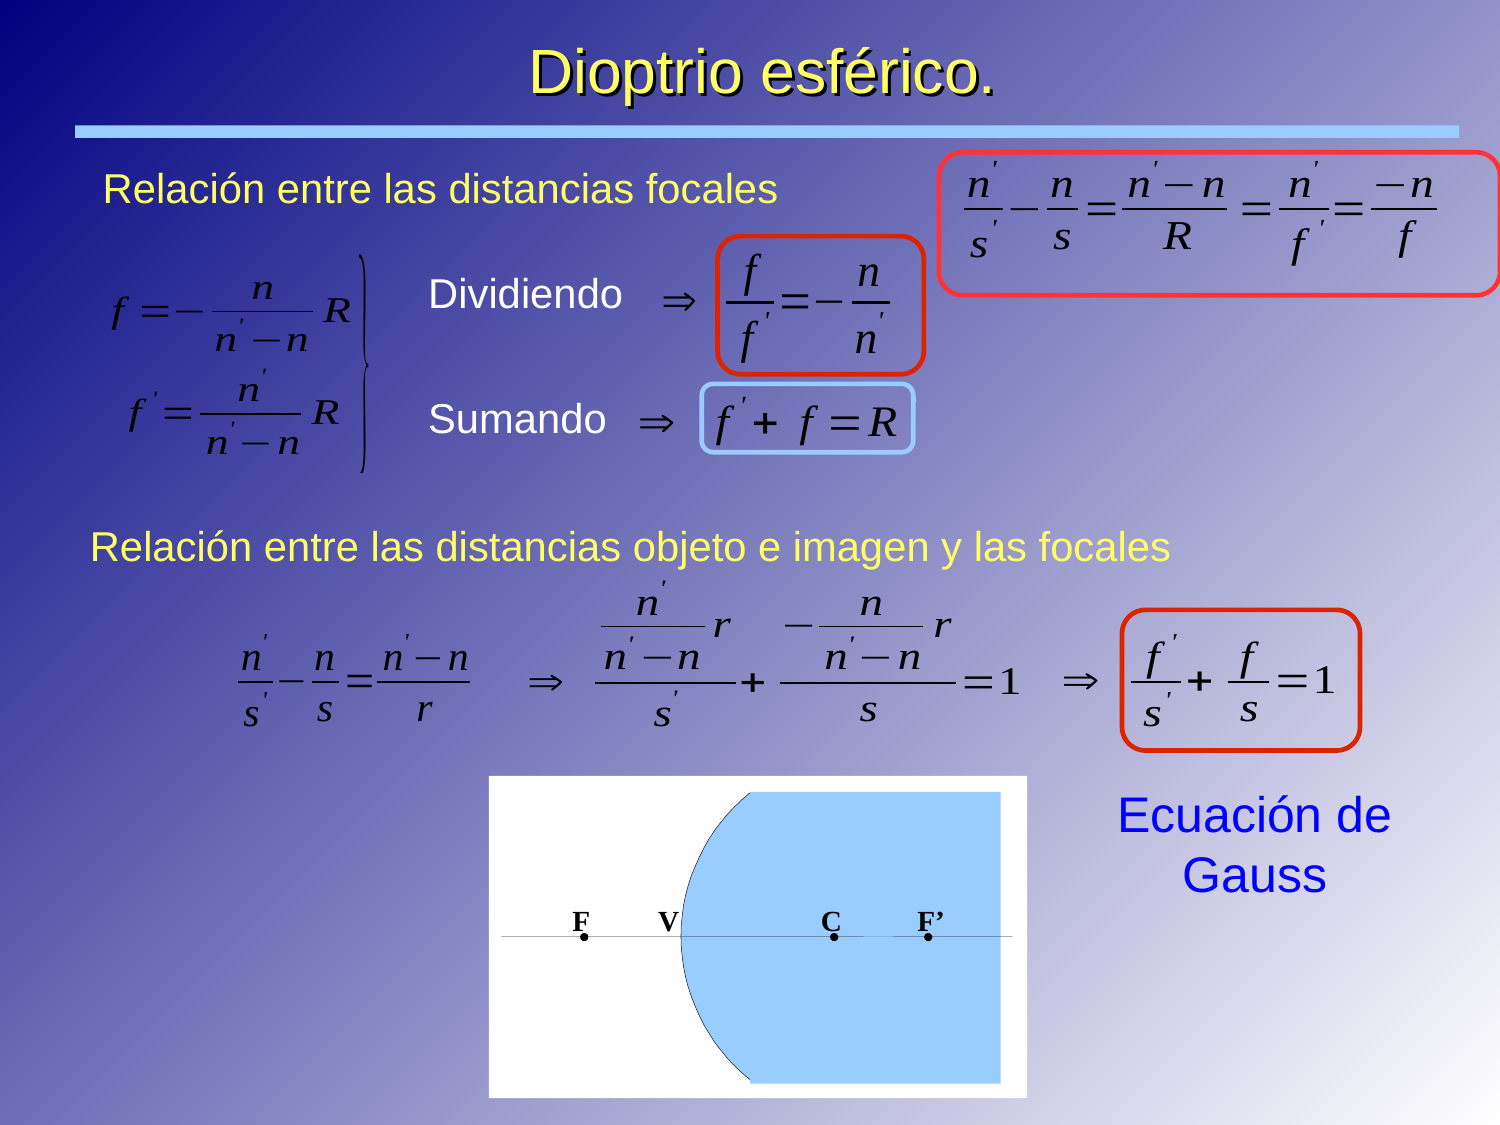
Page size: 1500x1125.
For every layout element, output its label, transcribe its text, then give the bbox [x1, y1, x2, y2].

chart [649, 246, 719, 366]
text_box [488, 775, 1028, 1099]
text_box C [800, 902, 863, 938]
text_box Sumando [413, 383, 622, 450]
chart [948, 155, 1452, 266]
text_box Dividiendo [413, 259, 639, 325]
chart [625, 389, 700, 446]
text_box Ecuación de Gauss [1092, 768, 1418, 916]
text_box Dioptrio esférico. [50, 24, 1476, 113]
chart [491, 573, 1121, 738]
chart [720, 246, 906, 366]
text_box Relación entre las distancias objeto e imagen y las focales [74, 512, 1463, 601]
chart [1125, 627, 1353, 738]
chart [88, 253, 414, 473]
text_box F [549, 902, 613, 938]
chart [705, 389, 910, 446]
text_box Relación entre las distancias focales [87, 153, 948, 242]
text_box [75, 125, 1460, 138]
chart [225, 627, 488, 738]
text_box F’ [900, 902, 963, 938]
text_box V [637, 902, 701, 938]
